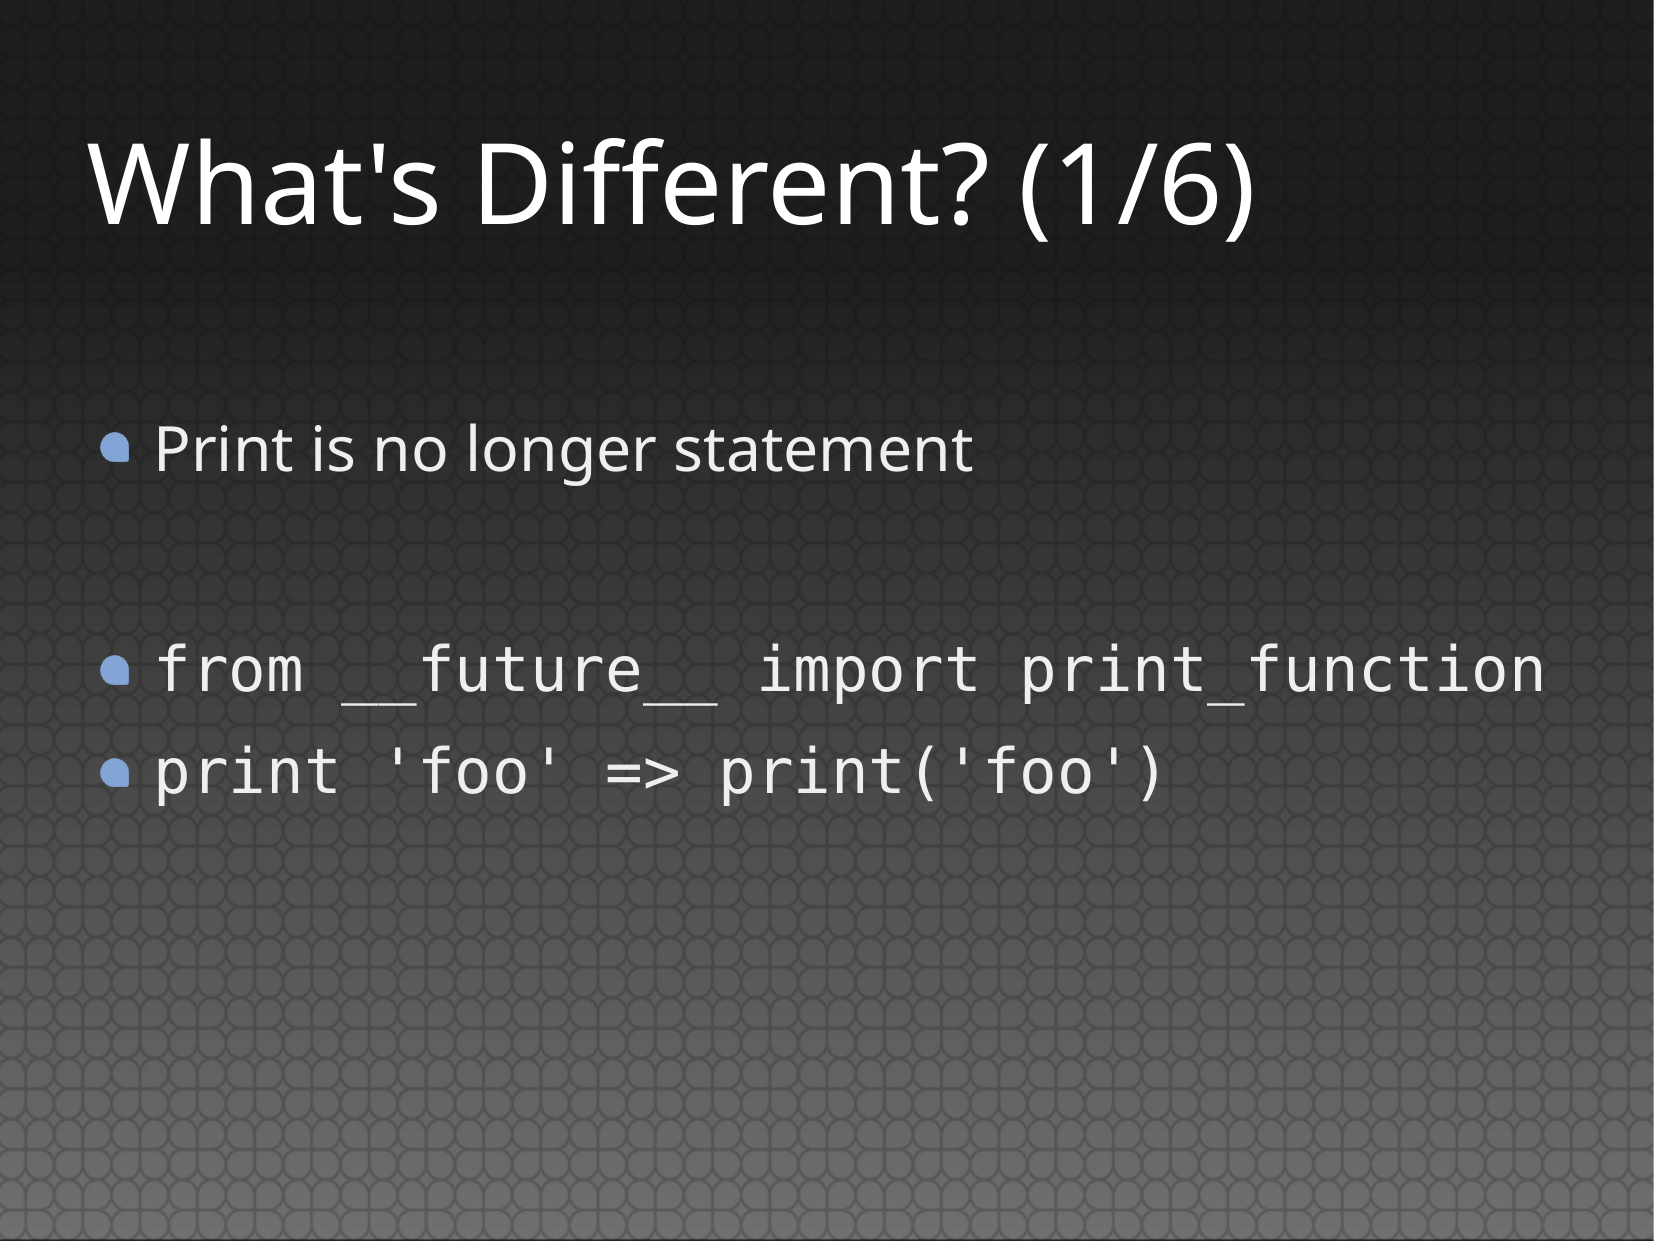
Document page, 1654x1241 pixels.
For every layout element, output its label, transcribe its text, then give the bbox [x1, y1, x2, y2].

picture [0, 0, 1654, 1241]
title What's Different? (1/6) [86, 112, 1576, 249]
list Print is no longer statement from __future__ import print_function print 'foo' => print('foo') [82, 290, 1571, 1010]
